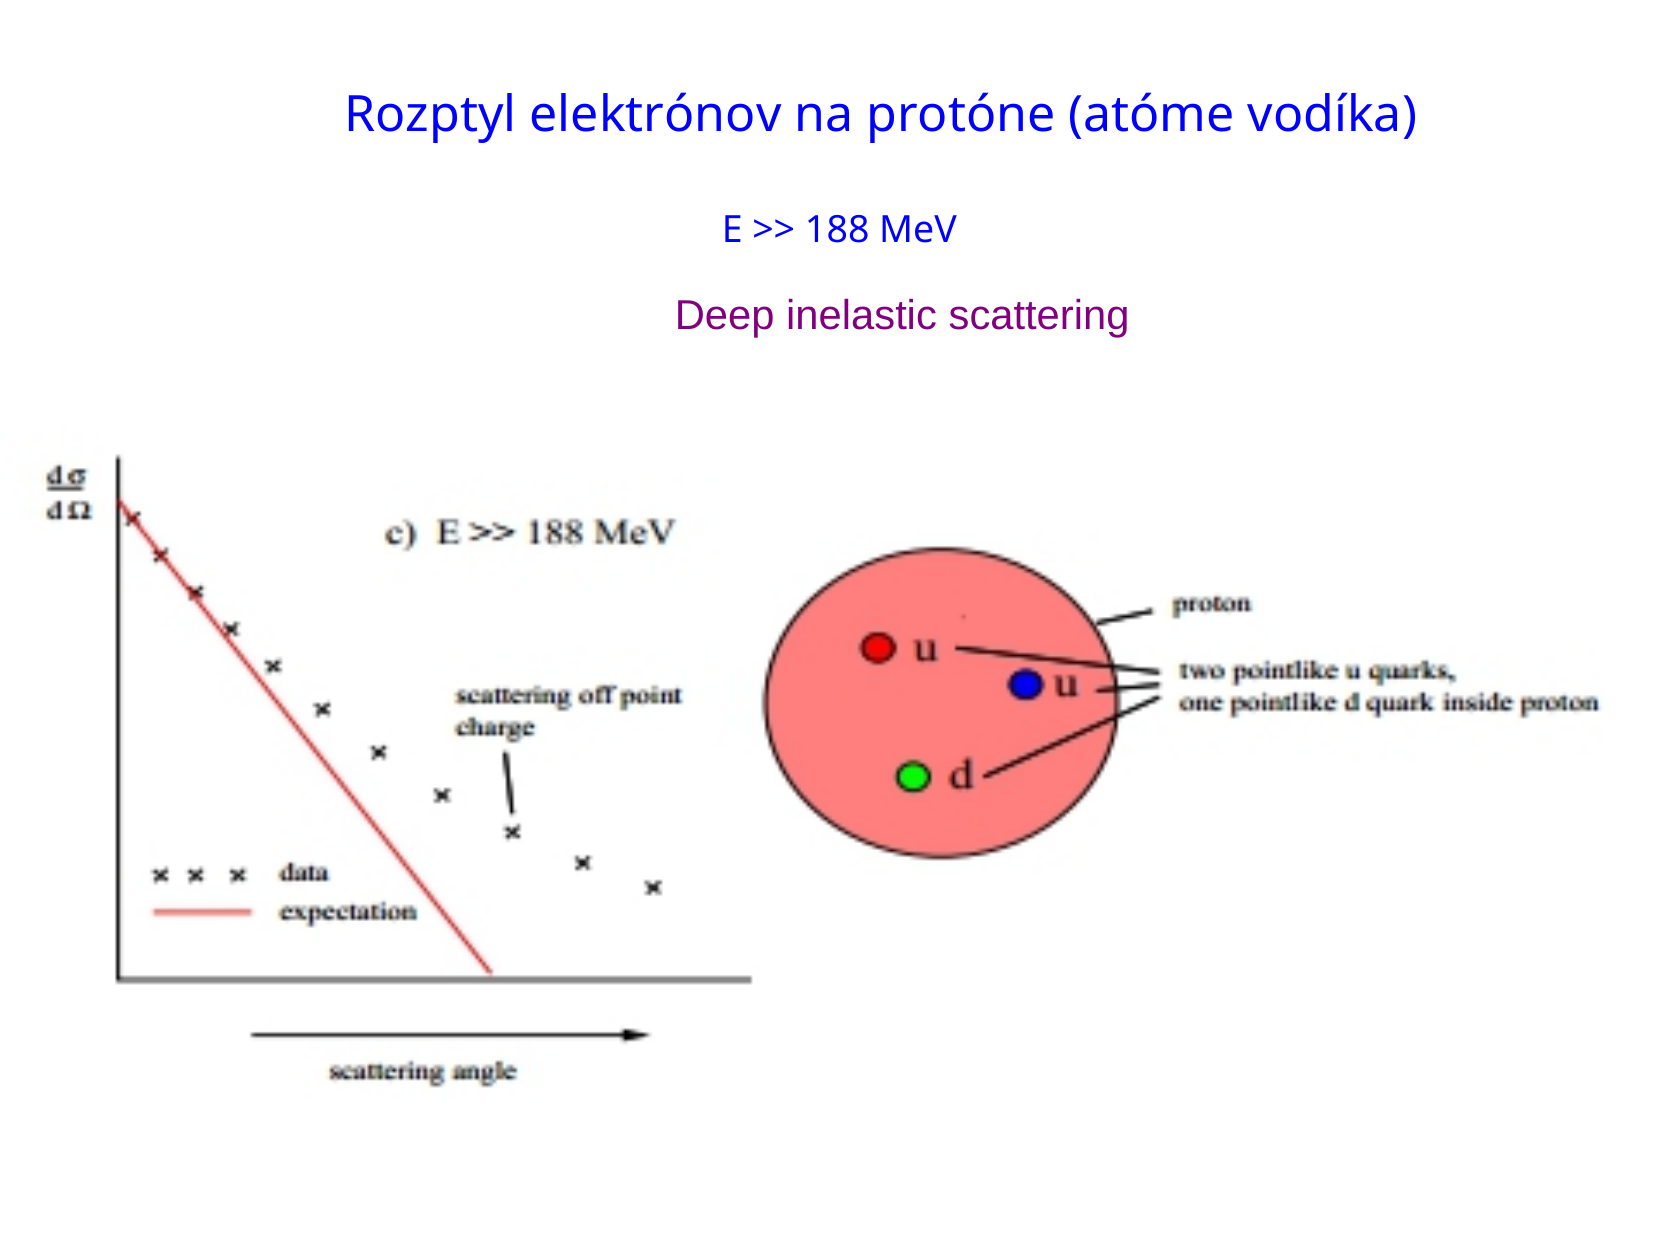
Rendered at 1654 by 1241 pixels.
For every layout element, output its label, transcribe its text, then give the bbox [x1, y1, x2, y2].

picture [0, 421, 1654, 1123]
text_box Rozptyl elektrónov na protóne (atóme vodíka) E >> 188 MeV [330, 79, 1413, 262]
text_box Deep inelastic scattering [660, 285, 1145, 347]
